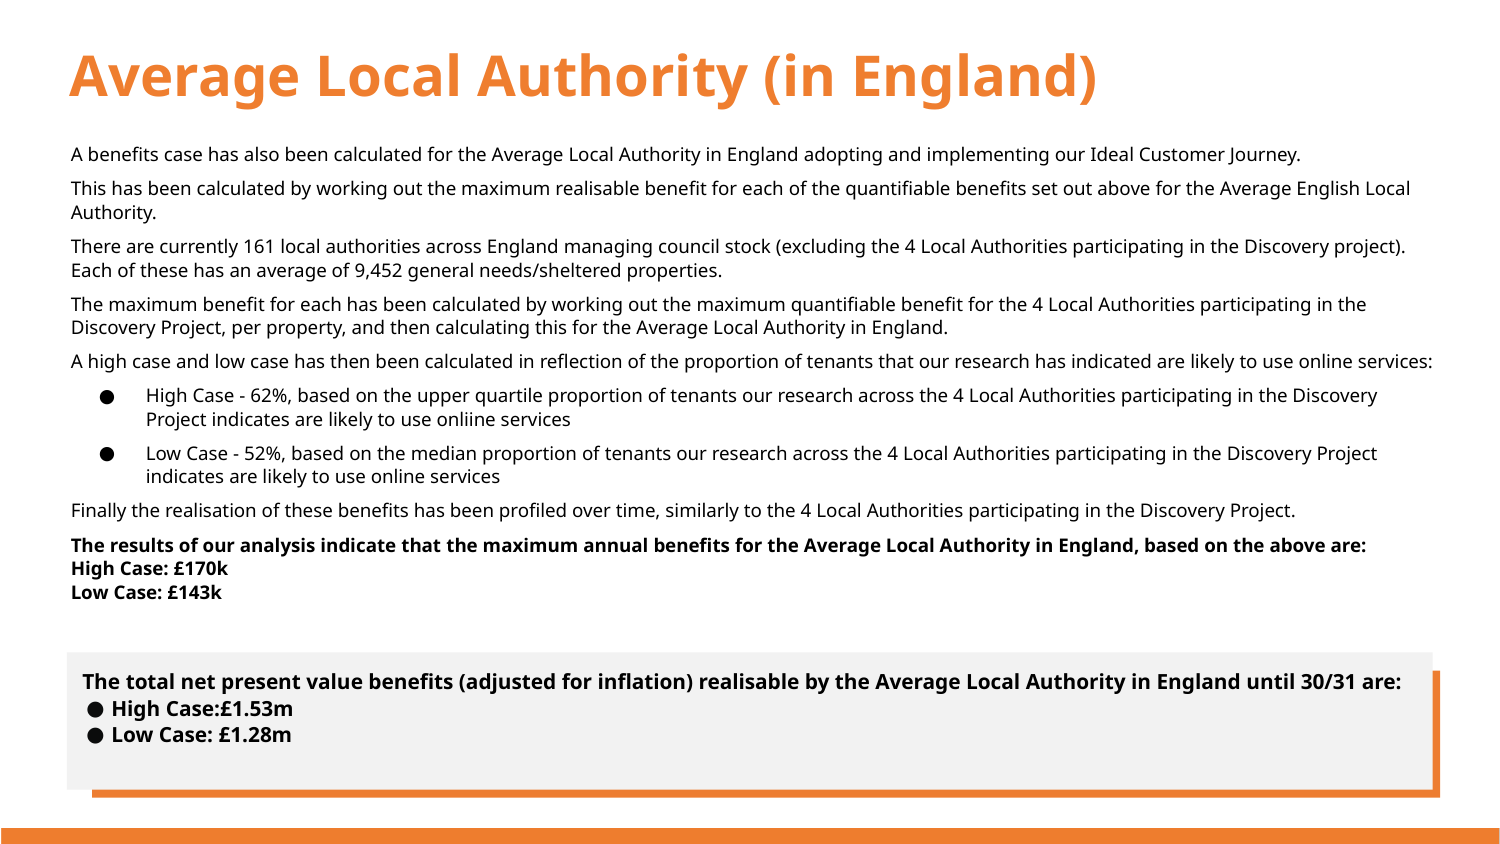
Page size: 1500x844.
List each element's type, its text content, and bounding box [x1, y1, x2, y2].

text_box [66, 652, 1441, 798]
text_box Average Local Authority (in England) [58, 33, 1405, 123]
text_box A benefits case has also been calculated for the Average Local Authority in England adopting and implementing our Ideal Customer Journey. This has been calculated by working out the maximum realisable benefit for each of the quantifiable benefits set out above for the Average English Local Authority. There are currently 161 local authorities across England managing council stock (excluding the 4 Local Authorities participating in the Discovery project). Each of these has an average of 9,452 general needs/sheltered properties. The maximum benefit for each has been calculated by working out the maximum quantifiable benefit for the 4 Local Authorities participating in the Discovery Project, per property, and then calculating this for the Average Local Authority in England. A high case and low case has then been calculated in reflection of the proportion of tenants that our research has indicated are likely to use online services: High Case - 62%, based on the upper quartile proportion of tenants our research across the 4 Local Authorities participating in the Discovery Project indicates are likely to use onliine services Low Case - 52%, based on the median proportion of tenants our research across the 4 Local Authorities participating in the Discovery Project indicates are likely to use online services Finally the realisation of these benefits has been profiled over time, similarly to the 4 Local Authorities participating in the Discovery Project. The results of our analysis indicate that the maximum annual benefits for the Average Local Authority in England, based on the above are: High Case: £170k Low Case: £143k [65, 136, 1441, 627]
text_box The total net present value benefits (adjusted for inflation) realisable by the Average Local Authority in England until 30/31 are: High Case:£1.53m Low Case: £1.28m [71, 662, 1433, 780]
picture [0, 828, 1500, 844]
